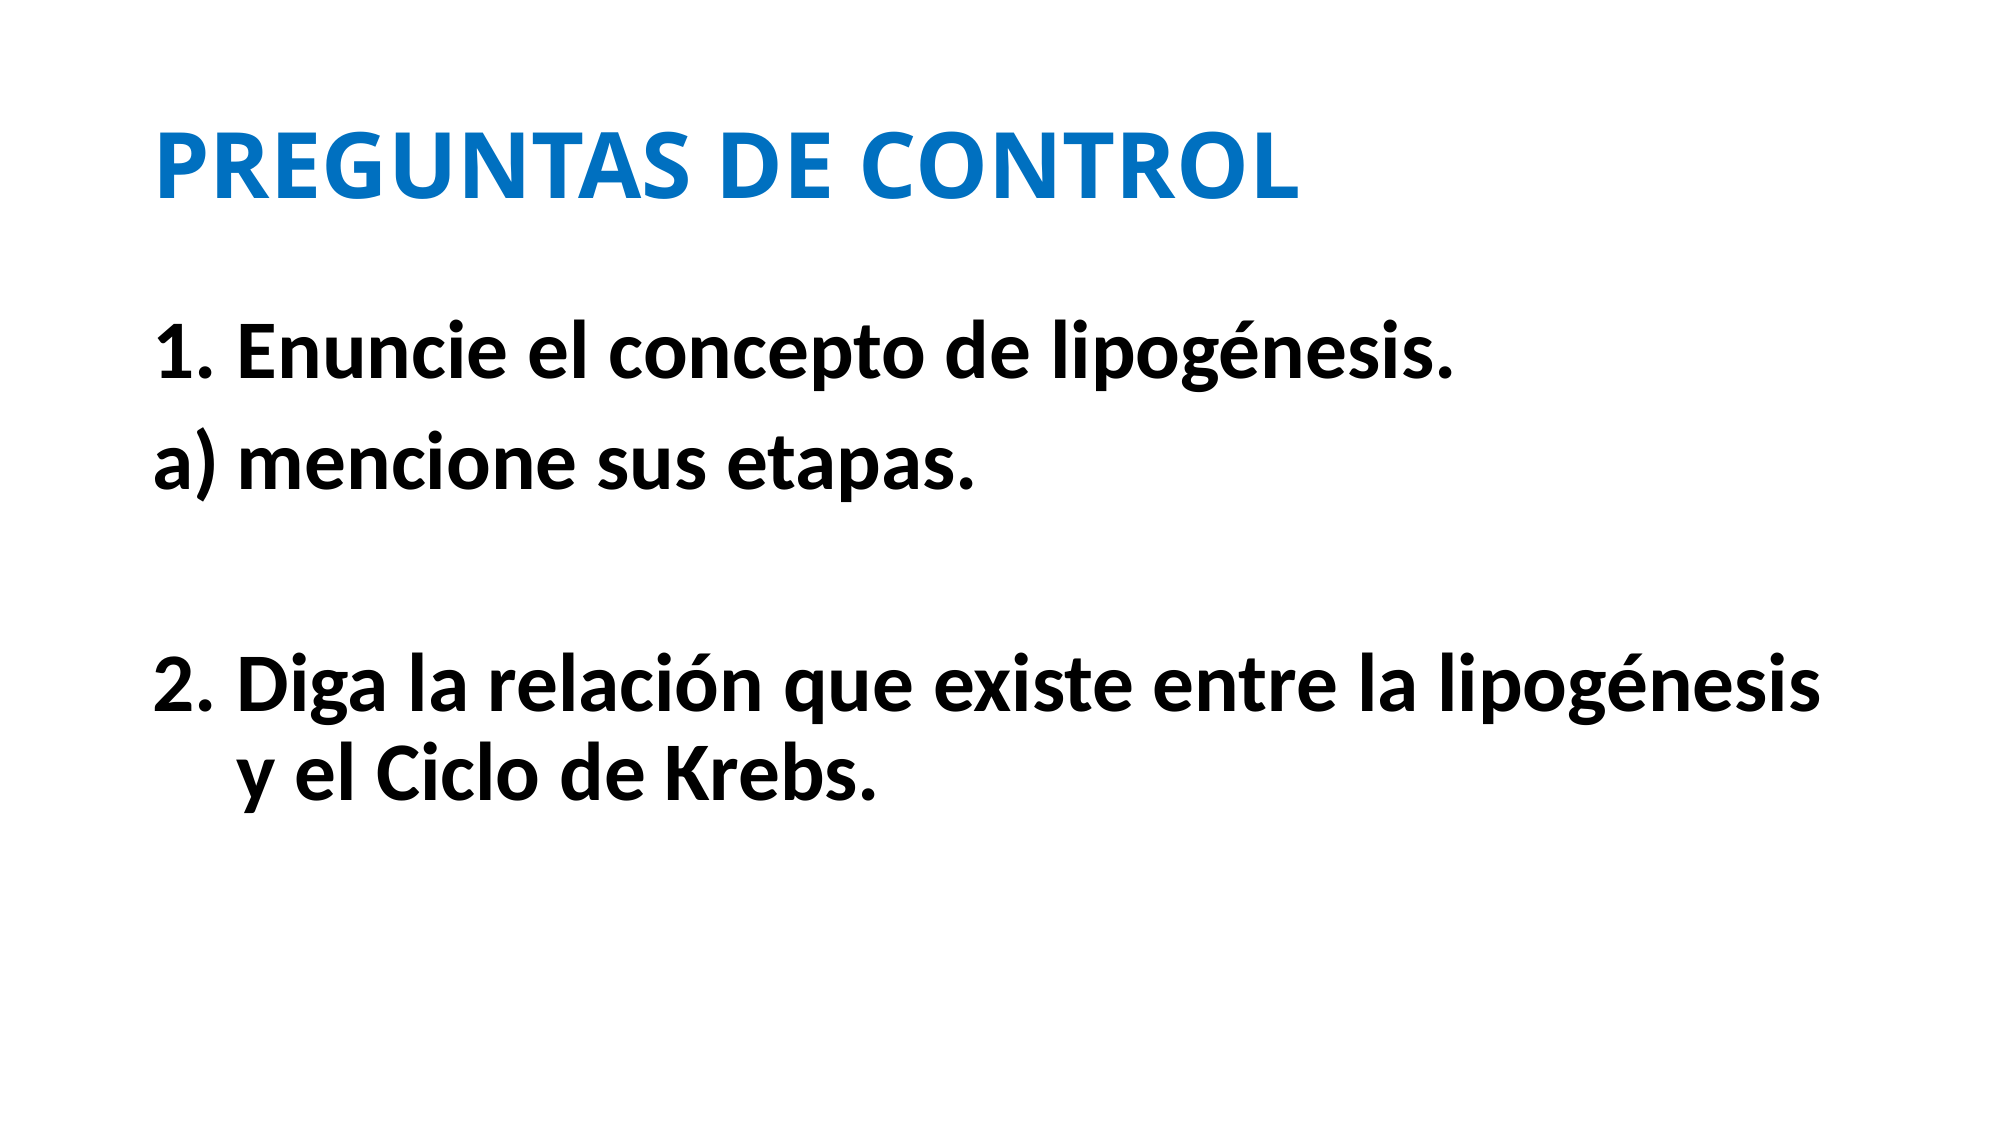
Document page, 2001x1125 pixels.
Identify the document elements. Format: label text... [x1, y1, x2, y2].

list Enuncie el concepto de lipogénesis. mencione sus etapas. Diga la relación que existe entre la lipogénesis y el Ciclo de Krebs. [137, 299, 1863, 1014]
title PREGUNTAS DE CONTROL [137, 59, 1863, 278]
